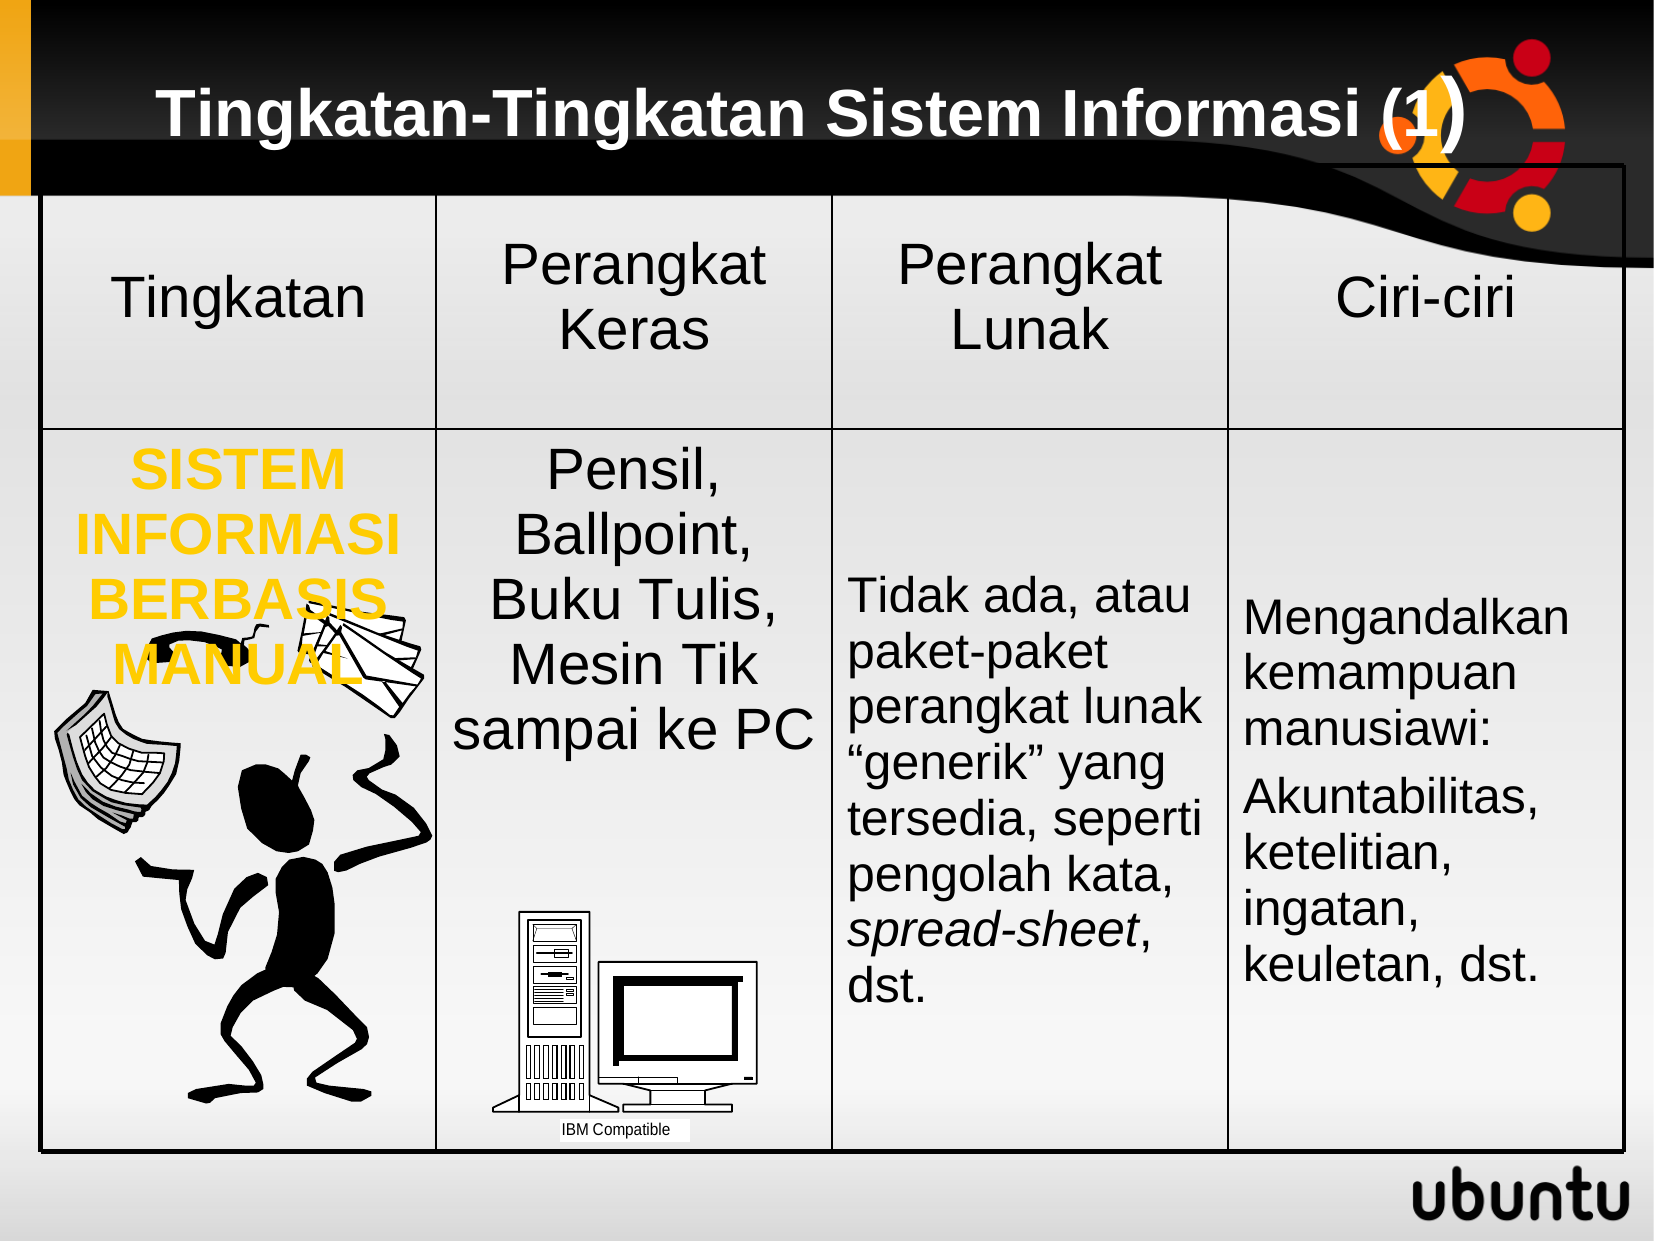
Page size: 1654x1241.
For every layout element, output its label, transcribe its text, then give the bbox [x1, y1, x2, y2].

text_box Mengandalkan kemampuan manusiawi: Akuntabilitas, ketelitian, ingatan, keuletan, dst. [1229, 430, 1622, 1149]
text_box Pensil, Ballpoint, Buku Tulis, Mesin Tik sampai ke PC [437, 430, 831, 1149]
text_box Tidak ada, atau paket-paket perangkat lunak “generik” yang tersedia, seperti pengolah kata, spread-sheet, dst. [833, 430, 1227, 1149]
text_box Tingkatan [43, 168, 435, 428]
chart [487, 906, 763, 1152]
title Tingkatan-Tingkatan Sistem Informasi (1) [0, 46, 1625, 170]
text_box Perangkat Lunak [833, 168, 1227, 428]
text_box SISTEM INFORMASI BERBASIS MANUAL [43, 430, 435, 1149]
text_box Ciri-ciri [1229, 168, 1622, 428]
text_box Perangkat Keras [437, 168, 831, 428]
picture [0, 0, 1654, 1241]
